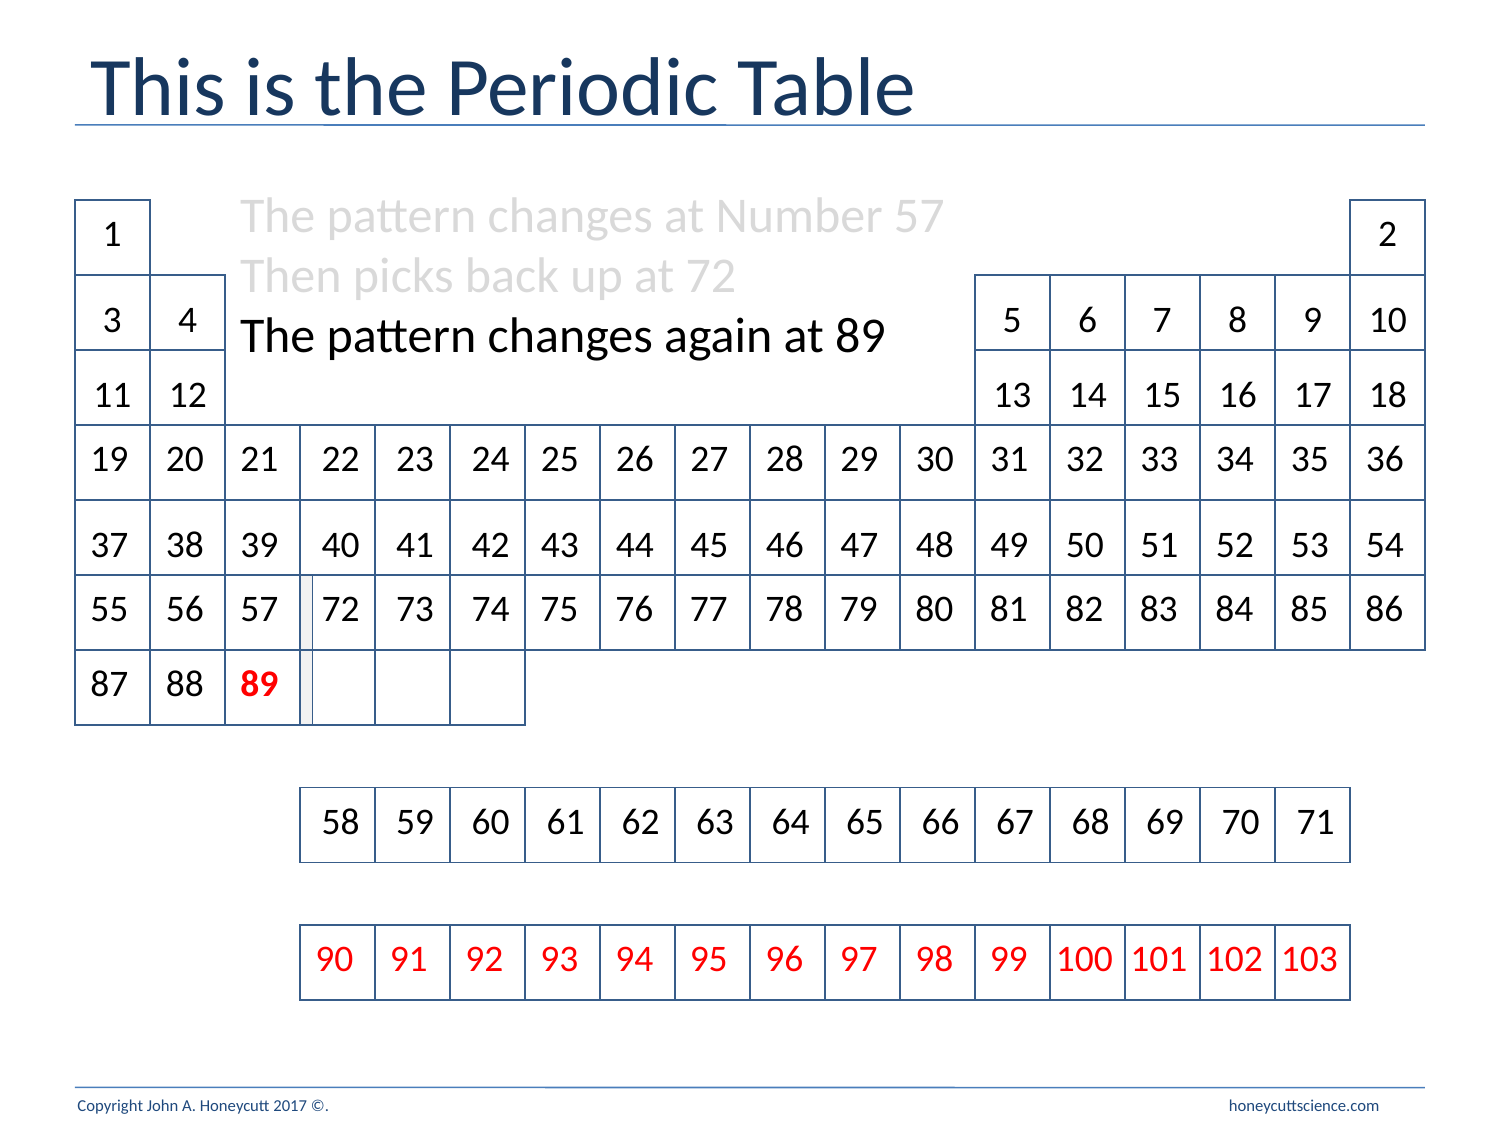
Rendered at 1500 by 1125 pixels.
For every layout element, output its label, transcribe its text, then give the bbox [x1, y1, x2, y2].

text_box 11 [77, 362, 147, 424]
text_box 34 [1200, 426, 1270, 488]
text_box 97 [824, 926, 894, 988]
text_box 71 [1281, 789, 1350, 850]
text_box 50 [1050, 512, 1120, 574]
text_box 89 [224, 651, 294, 713]
text_box 37 [74, 512, 144, 574]
text_box 30 [900, 426, 970, 488]
text_box 102 [1190, 926, 1265, 988]
text_box 20 [150, 426, 220, 488]
text_box 55 [74, 576, 144, 638]
text_box 66 [906, 789, 975, 850]
text_box 59 [380, 789, 450, 850]
text_box 96 [749, 926, 819, 988]
text_box 60 [456, 789, 525, 850]
text_box 45 [674, 512, 744, 574]
text_box 46 [750, 512, 820, 574]
text_box 56 [150, 576, 220, 638]
text_box 29 [824, 426, 894, 488]
text_box 74 [456, 576, 525, 638]
text_box 21 [224, 426, 294, 488]
text_box 68 [1056, 789, 1125, 850]
text_box 43 [525, 512, 595, 574]
text_box 38 [150, 512, 220, 574]
text_box 76 [599, 576, 669, 638]
text_box 83 [1124, 576, 1194, 638]
text_box 82 [1049, 576, 1119, 638]
text_box 95 [674, 926, 744, 988]
text_box 90 [299, 926, 369, 988]
text_box 33 [1124, 426, 1194, 488]
text_box 54 [1350, 512, 1420, 574]
text_box 18 [1353, 362, 1422, 424]
text_box 79 [824, 576, 894, 638]
text_box 53 [1275, 512, 1345, 574]
text_box 22 [306, 426, 375, 488]
title This is the Periodic Table [75, 45, 1425, 121]
text_box 48 [900, 512, 970, 574]
text_box 16 [1203, 362, 1272, 424]
text_box 12 [153, 362, 222, 424]
text_box 81 [974, 576, 1044, 638]
text_box 36 [1350, 426, 1420, 488]
text_box 69 [1130, 789, 1200, 850]
text_box 26 [600, 426, 670, 488]
text_box 7 [1137, 287, 1187, 349]
text_box 100 [1040, 926, 1114, 988]
text_box 57 [224, 576, 294, 638]
text_box 42 [456, 512, 525, 574]
text_box 17 [1278, 362, 1347, 424]
text_box 78 [749, 576, 819, 638]
text_box 47 [824, 512, 894, 574]
text_box 103 [1265, 926, 1354, 988]
text_box 32 [1050, 426, 1120, 488]
text_box 44 [600, 512, 670, 574]
text_box 64 [756, 789, 825, 850]
text_box 14 [1053, 362, 1122, 424]
text_box 41 [380, 512, 450, 574]
text_box 19 [74, 426, 144, 488]
text_box 3 [87, 287, 137, 349]
text_box 4 [162, 287, 213, 349]
text_box 10 [1353, 287, 1422, 349]
text_box 39 [224, 512, 294, 574]
text_box 5 [987, 287, 1037, 349]
text_box 77 [674, 576, 744, 638]
text_box 25 [525, 426, 595, 488]
text_box 93 [524, 926, 594, 988]
text_box 70 [1206, 789, 1275, 850]
text_box 9 [1287, 287, 1338, 349]
text_box 24 [456, 426, 525, 488]
text_box 6 [1062, 287, 1113, 349]
text_box 65 [830, 789, 900, 850]
text_box 101 [1114, 926, 1190, 988]
text_box 35 [1275, 426, 1345, 488]
text_box 84 [1199, 576, 1269, 638]
text_box 98 [899, 926, 969, 988]
text_box 13 [977, 362, 1047, 424]
text_box 2 [1362, 201, 1413, 263]
text_box 87 [74, 651, 144, 713]
text_box 1 [87, 201, 137, 263]
text_box 80 [899, 576, 969, 638]
text_box 62 [606, 789, 675, 850]
text_box 72 [306, 576, 375, 638]
text_box 85 [1274, 576, 1344, 638]
text_box 88 [150, 651, 220, 713]
text_box 94 [599, 926, 669, 988]
text_box 92 [449, 926, 519, 988]
text_box 75 [525, 576, 594, 638]
text_box 31 [974, 426, 1044, 488]
text_box 63 [680, 789, 750, 850]
text_box 40 [306, 512, 375, 574]
text_box 23 [380, 426, 450, 488]
text_box 86 [1349, 576, 1419, 638]
text_box 8 [1212, 287, 1263, 349]
text_box 49 [974, 512, 1044, 574]
text_box 73 [380, 576, 450, 638]
text_box 52 [1200, 512, 1270, 574]
text_box 67 [980, 789, 1050, 850]
text_box The pattern changes at Number 57 Then picks back up at 72 The pattern changes again at 89 [224, 174, 1138, 372]
text_box 28 [750, 426, 820, 488]
text_box 51 [1124, 512, 1194, 574]
text_box 91 [374, 926, 444, 988]
text_box 61 [531, 789, 600, 850]
text_box 15 [1127, 362, 1197, 424]
text_box 58 [306, 789, 375, 850]
text_box 27 [674, 426, 744, 488]
text_box 99 [974, 926, 1040, 988]
